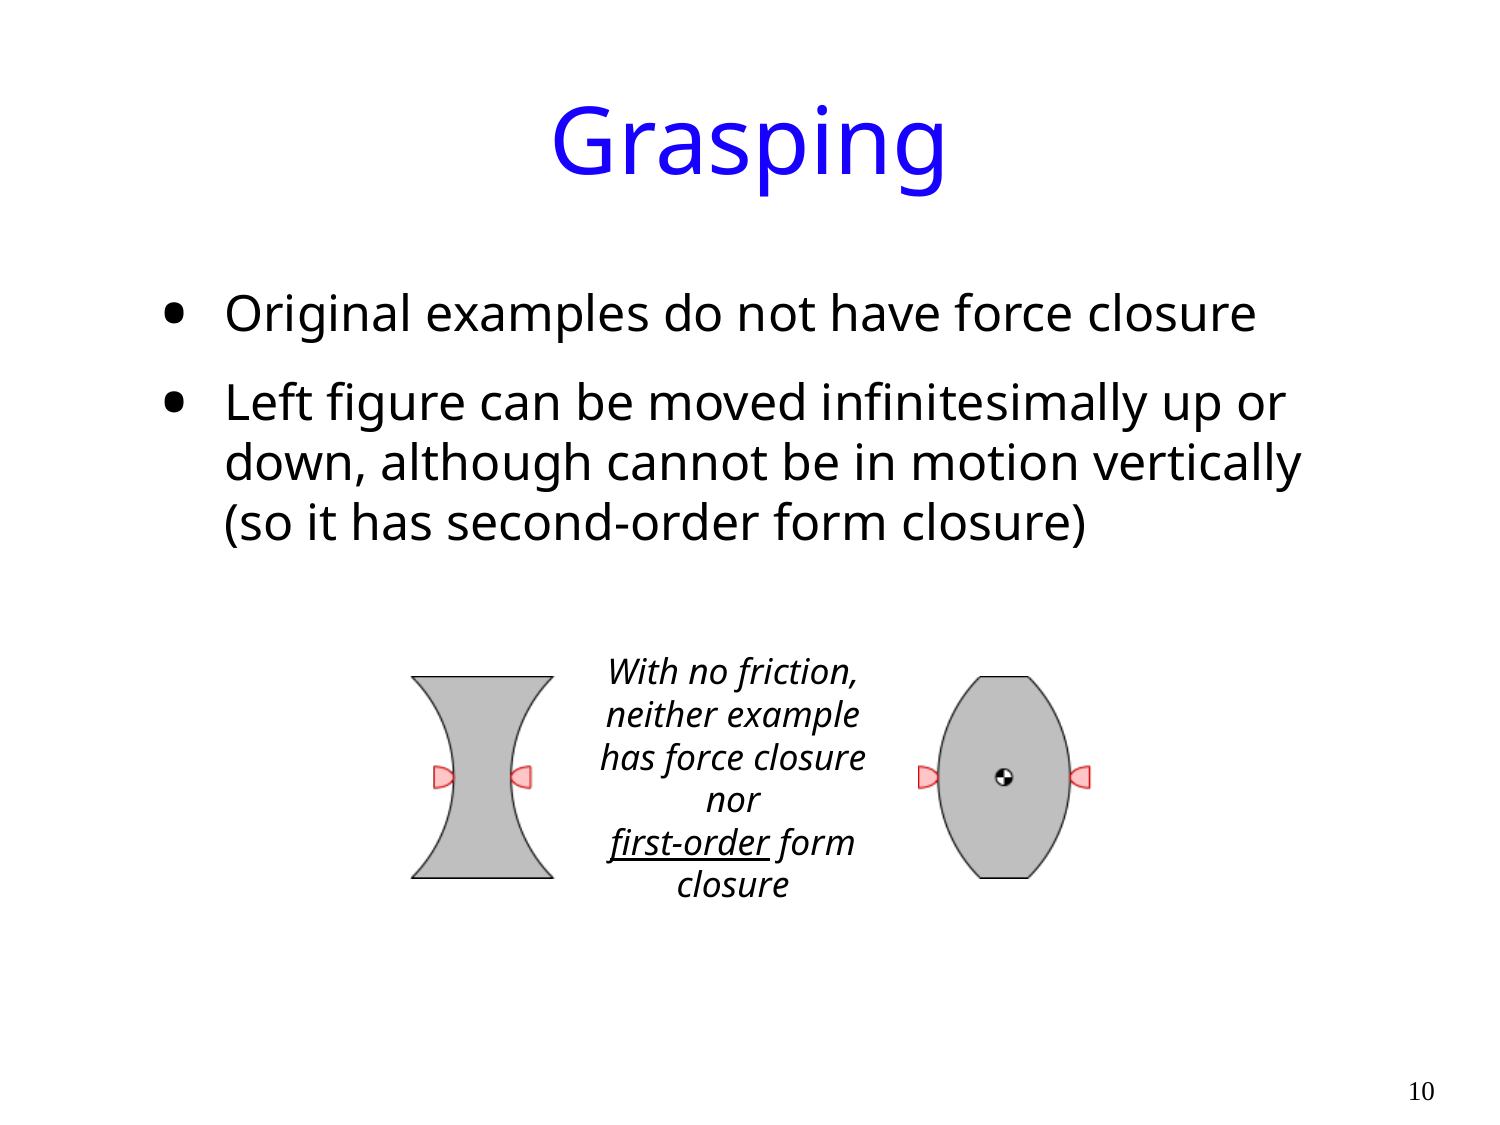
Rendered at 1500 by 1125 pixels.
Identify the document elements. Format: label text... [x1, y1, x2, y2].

list Original examples do not have force closure Left figure can be moved infinitesimally up or down, although cannot be in motion vertically (so it has second-order form closure) [64, 275, 1354, 1023]
picture [410, 676, 556, 879]
title Grasping [146, 21, 1354, 253]
text_box With no friction, neither example has force closure nor first-order form closure [574, 689, 892, 866]
picture [918, 676, 1092, 879]
